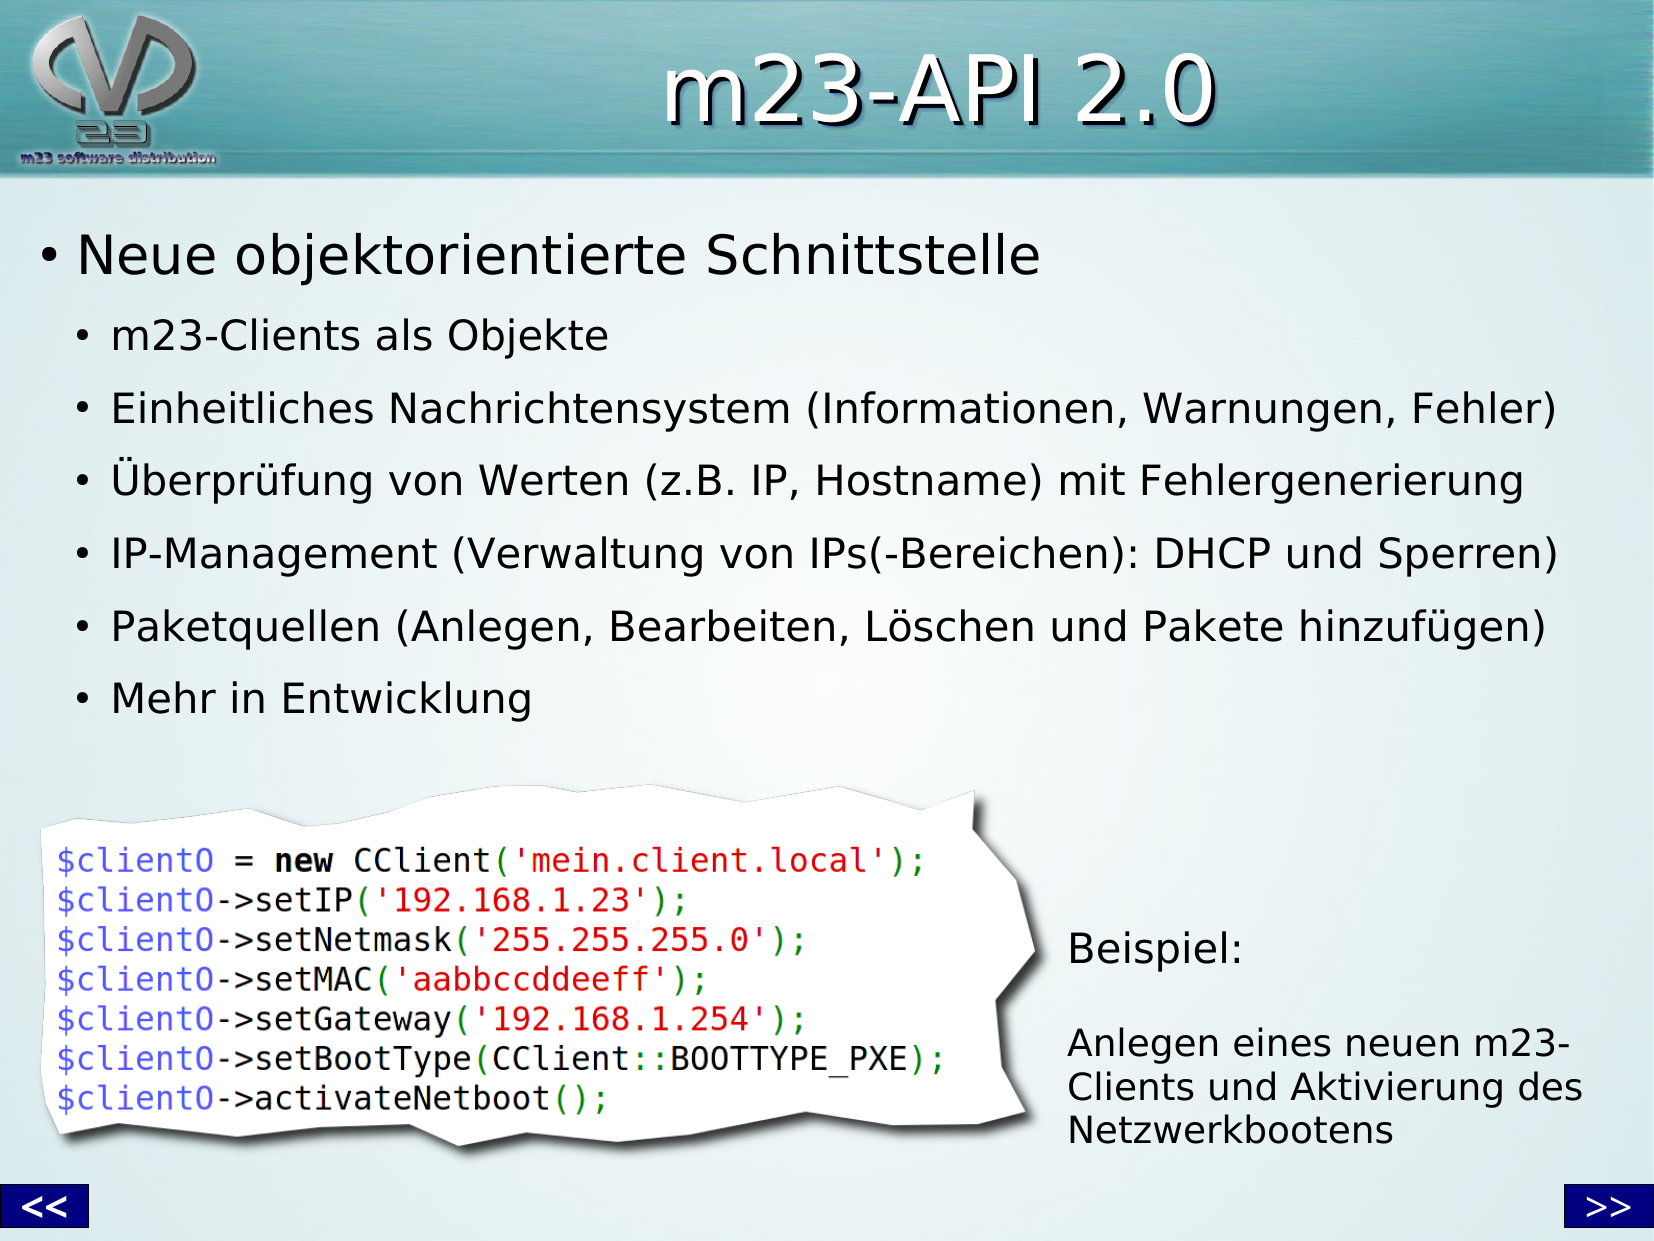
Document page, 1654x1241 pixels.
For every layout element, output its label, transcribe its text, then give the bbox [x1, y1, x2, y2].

picture [0, 0, 1654, 1241]
title m23-API 2.0 [224, 2, 1654, 178]
text_box Beispiel: Anlegen eines neuen m23-Clients und Aktivierung des Netzwerkbootens [1067, 924, 1623, 1153]
text_box Neue objektorientierte Schnittstelle m23-Clients als Objekte Einheitliches Nachrichtensystem (Informationen, Warnungen, Fehler) Überprüfung von Werten (z.B. IP, Hostname) mit Fehlergenerierung IP-Management (Verwaltung von IPs(-Bereichen): DHCP und Sperren) Paketquellen (Anlegen, Bearbeiten, Löschen und Pakete hinzufügen) Mehr in Entwicklung [39, 224, 1630, 724]
